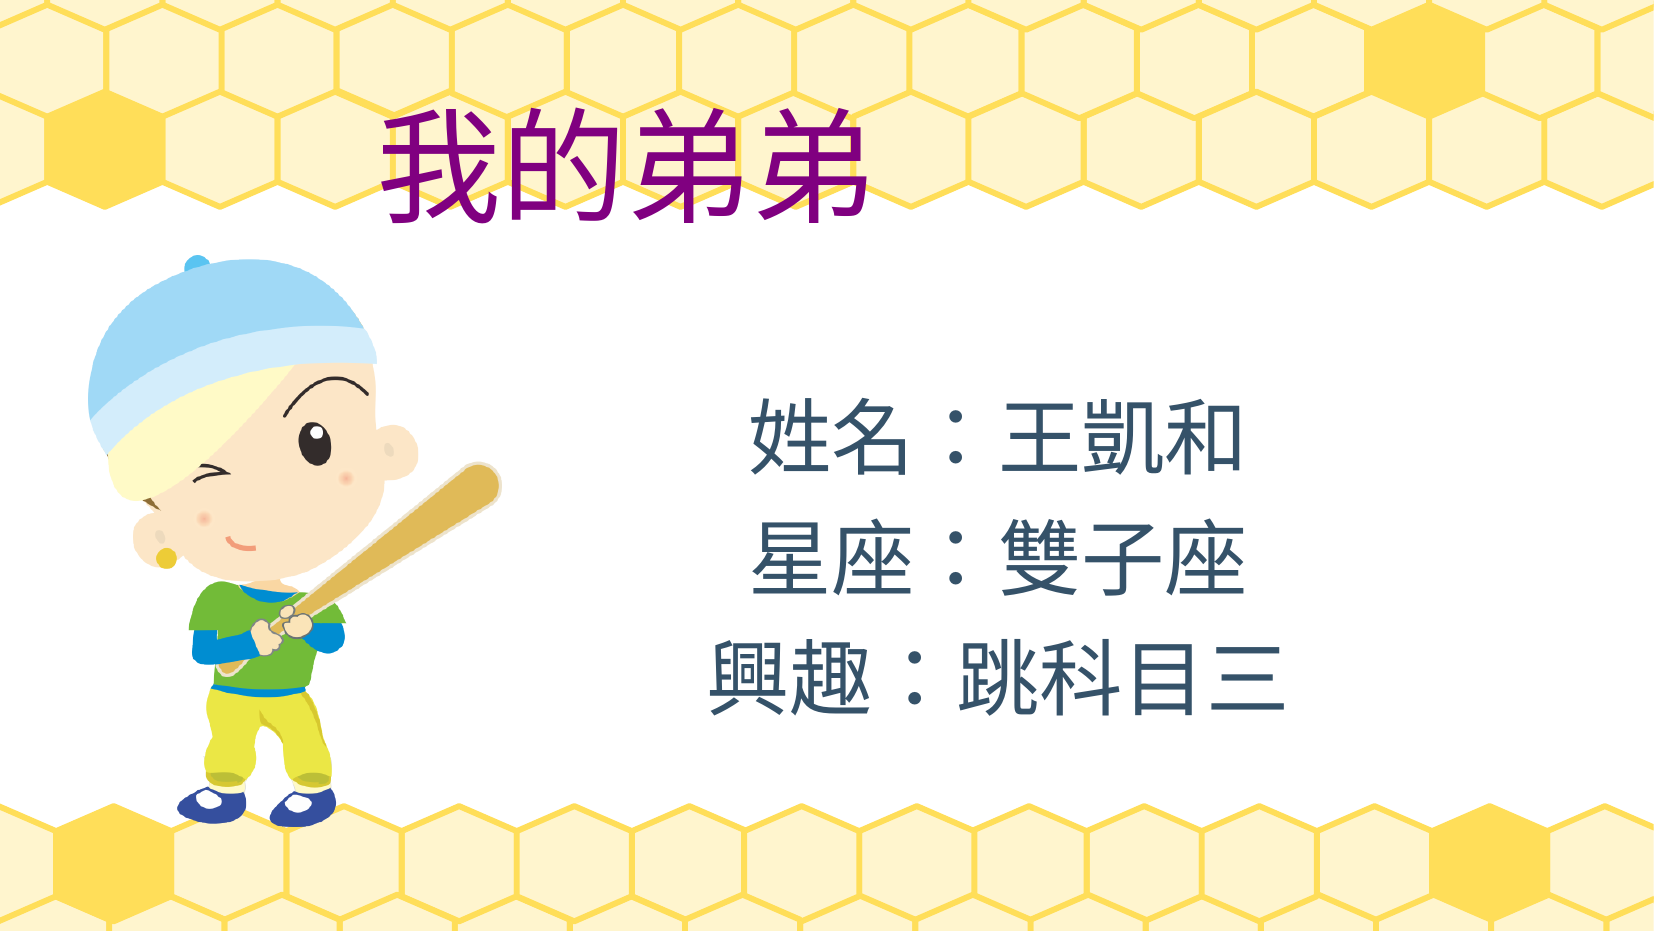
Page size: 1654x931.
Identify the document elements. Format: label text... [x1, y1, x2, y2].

title 我的弟弟 [0, 59, 1371, 259]
subtitle 姓名：王凱和 星座：雙子座 興趣：跳科目三 [502, 413, 1654, 693]
picture [88, 255, 502, 827]
